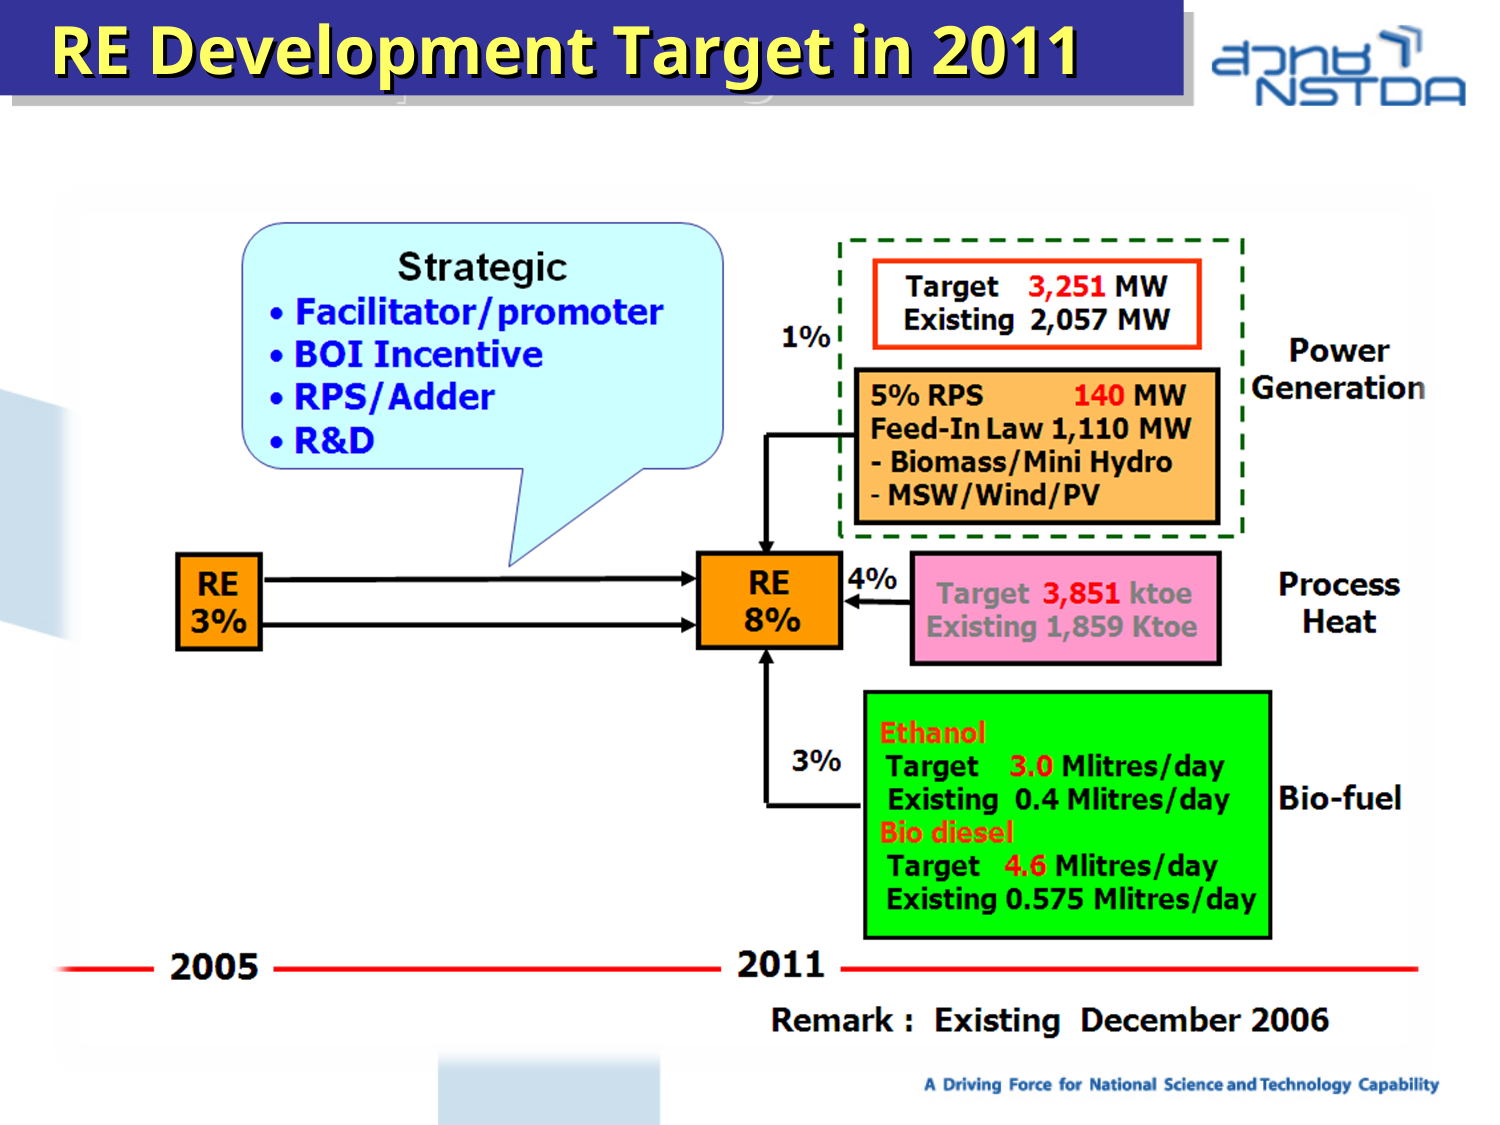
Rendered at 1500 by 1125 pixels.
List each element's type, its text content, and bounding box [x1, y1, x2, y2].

picture [0, 0, 1500, 1125]
text_box RE Development Target in 2011 [0, 0, 1184, 96]
